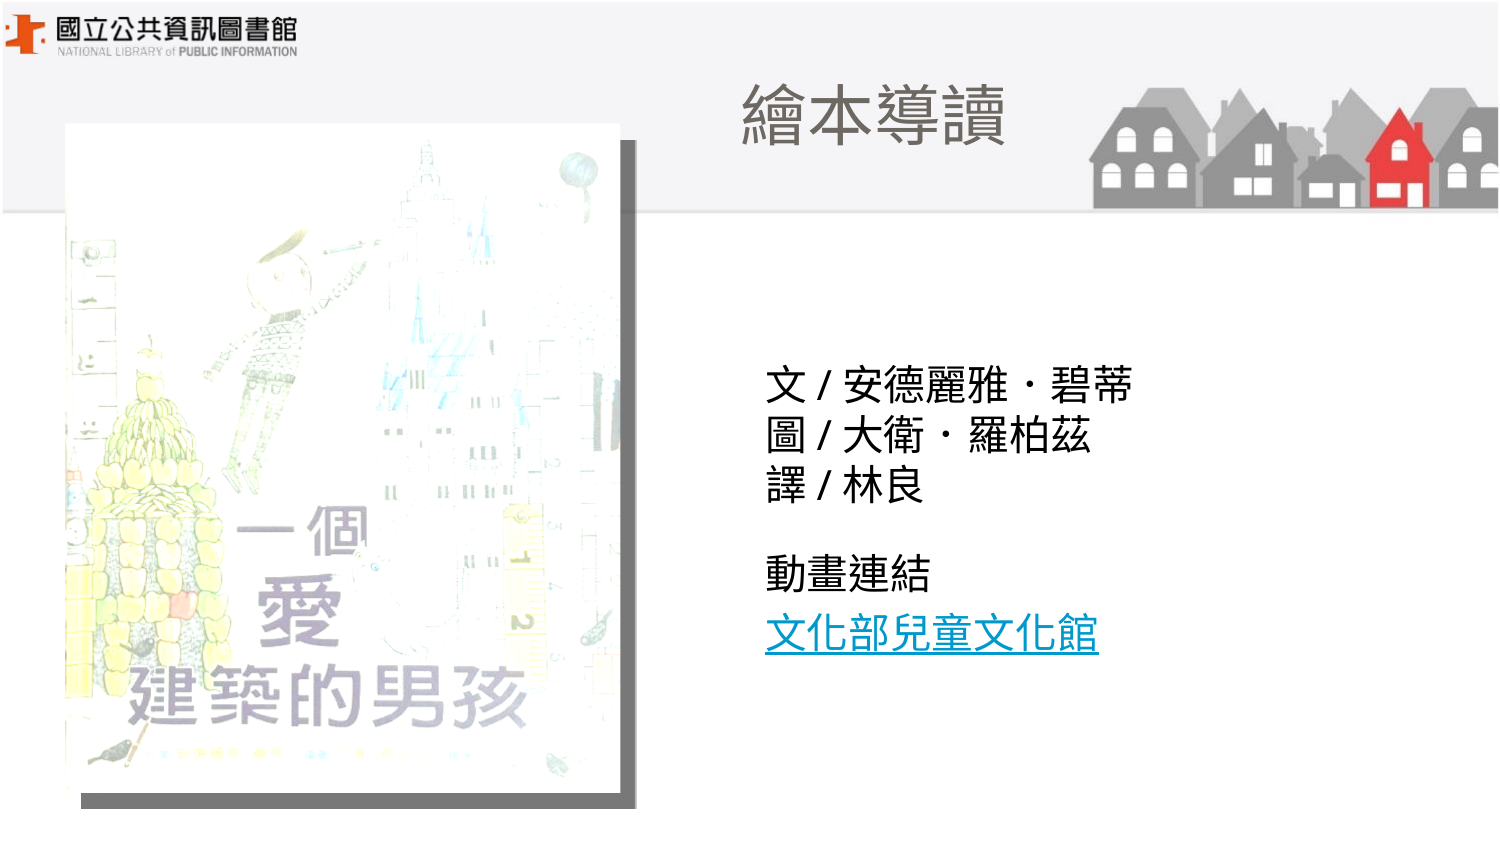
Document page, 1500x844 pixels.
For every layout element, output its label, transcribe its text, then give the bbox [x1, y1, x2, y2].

picture [4, 13, 298, 57]
text_box 文/安德麗雅．碧蒂 圖/大衛．羅柏茲 譯/林良 [750, 351, 1447, 518]
title 繪本導讀 [643, 43, 1105, 185]
text_box 動畫連結 [750, 540, 1447, 599]
picture [64, 123, 621, 793]
text_box 文化部兒童文化館 [750, 599, 1447, 665]
